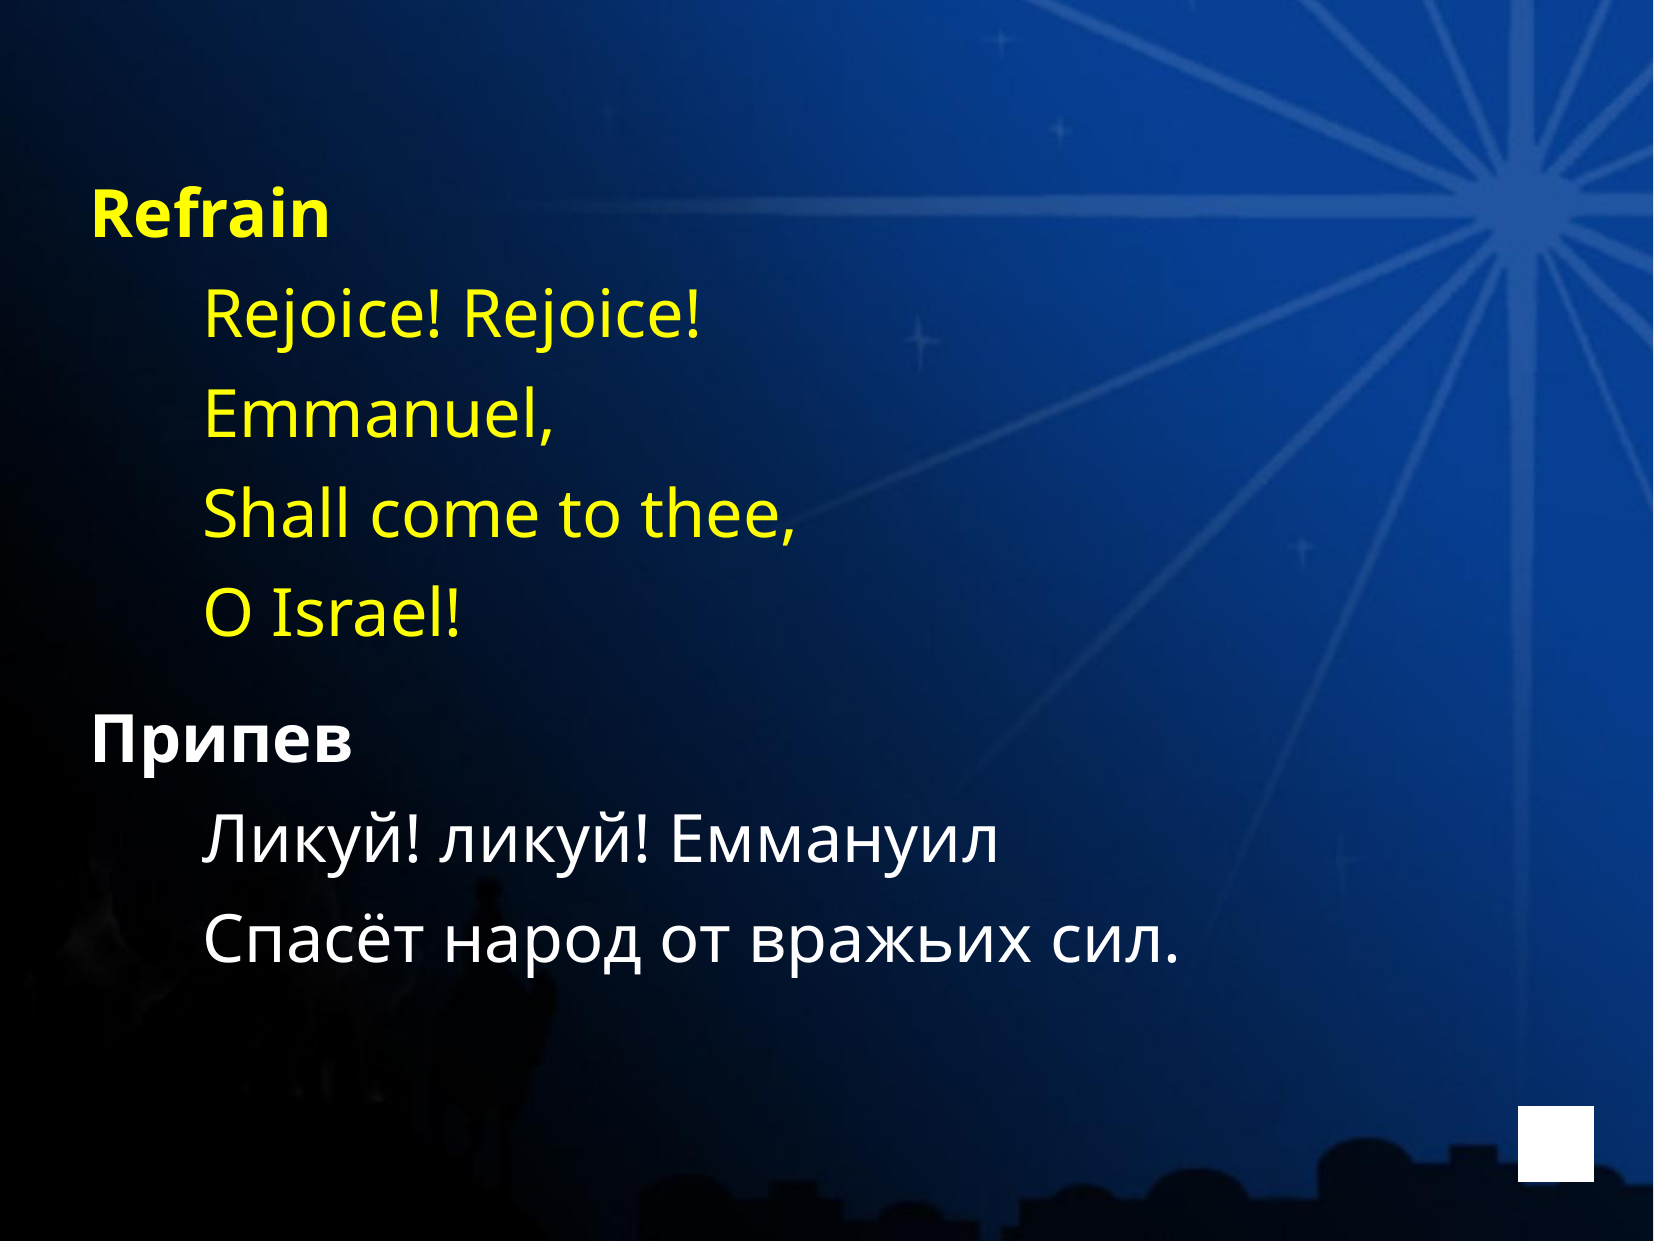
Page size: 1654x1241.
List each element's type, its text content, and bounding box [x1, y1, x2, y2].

text_box Припев Ликуй! ликуй! Еммануил Спасёт народ от вражьих сил. [75, 675, 1576, 1163]
text_box [1518, 1106, 1594, 1182]
picture [0, 0, 1654, 1241]
text_box Refrain Rejoice! Rejoice! Emmanuel, Shall come to thee, O Israel! [75, 150, 1576, 638]
